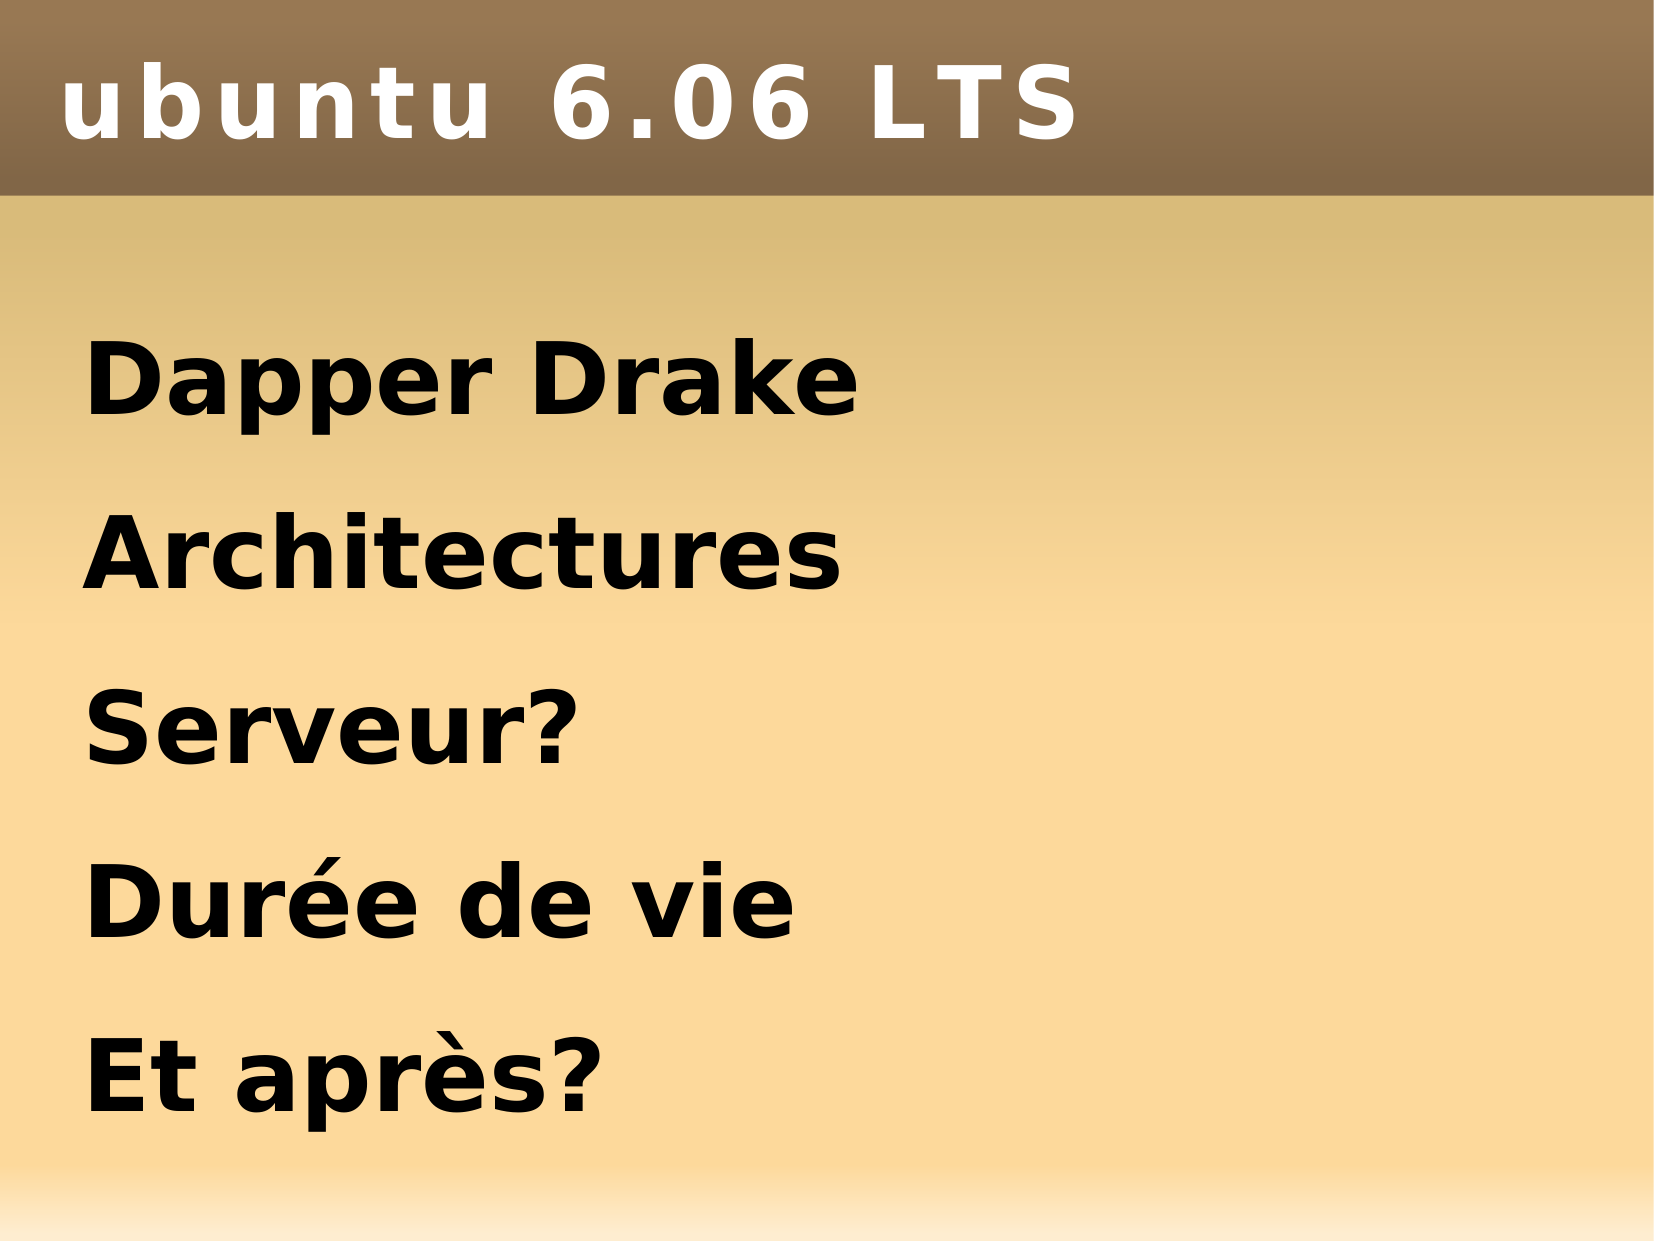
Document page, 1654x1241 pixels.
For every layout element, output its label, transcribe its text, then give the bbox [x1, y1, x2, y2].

title ubuntu 6.06 LTS [59, 29, 1595, 178]
picture [0, 0, 1654, 1241]
subtitle Dapper Drake Architectures Serveur? Durée de vie Et après? [82, 290, 1571, 1109]
